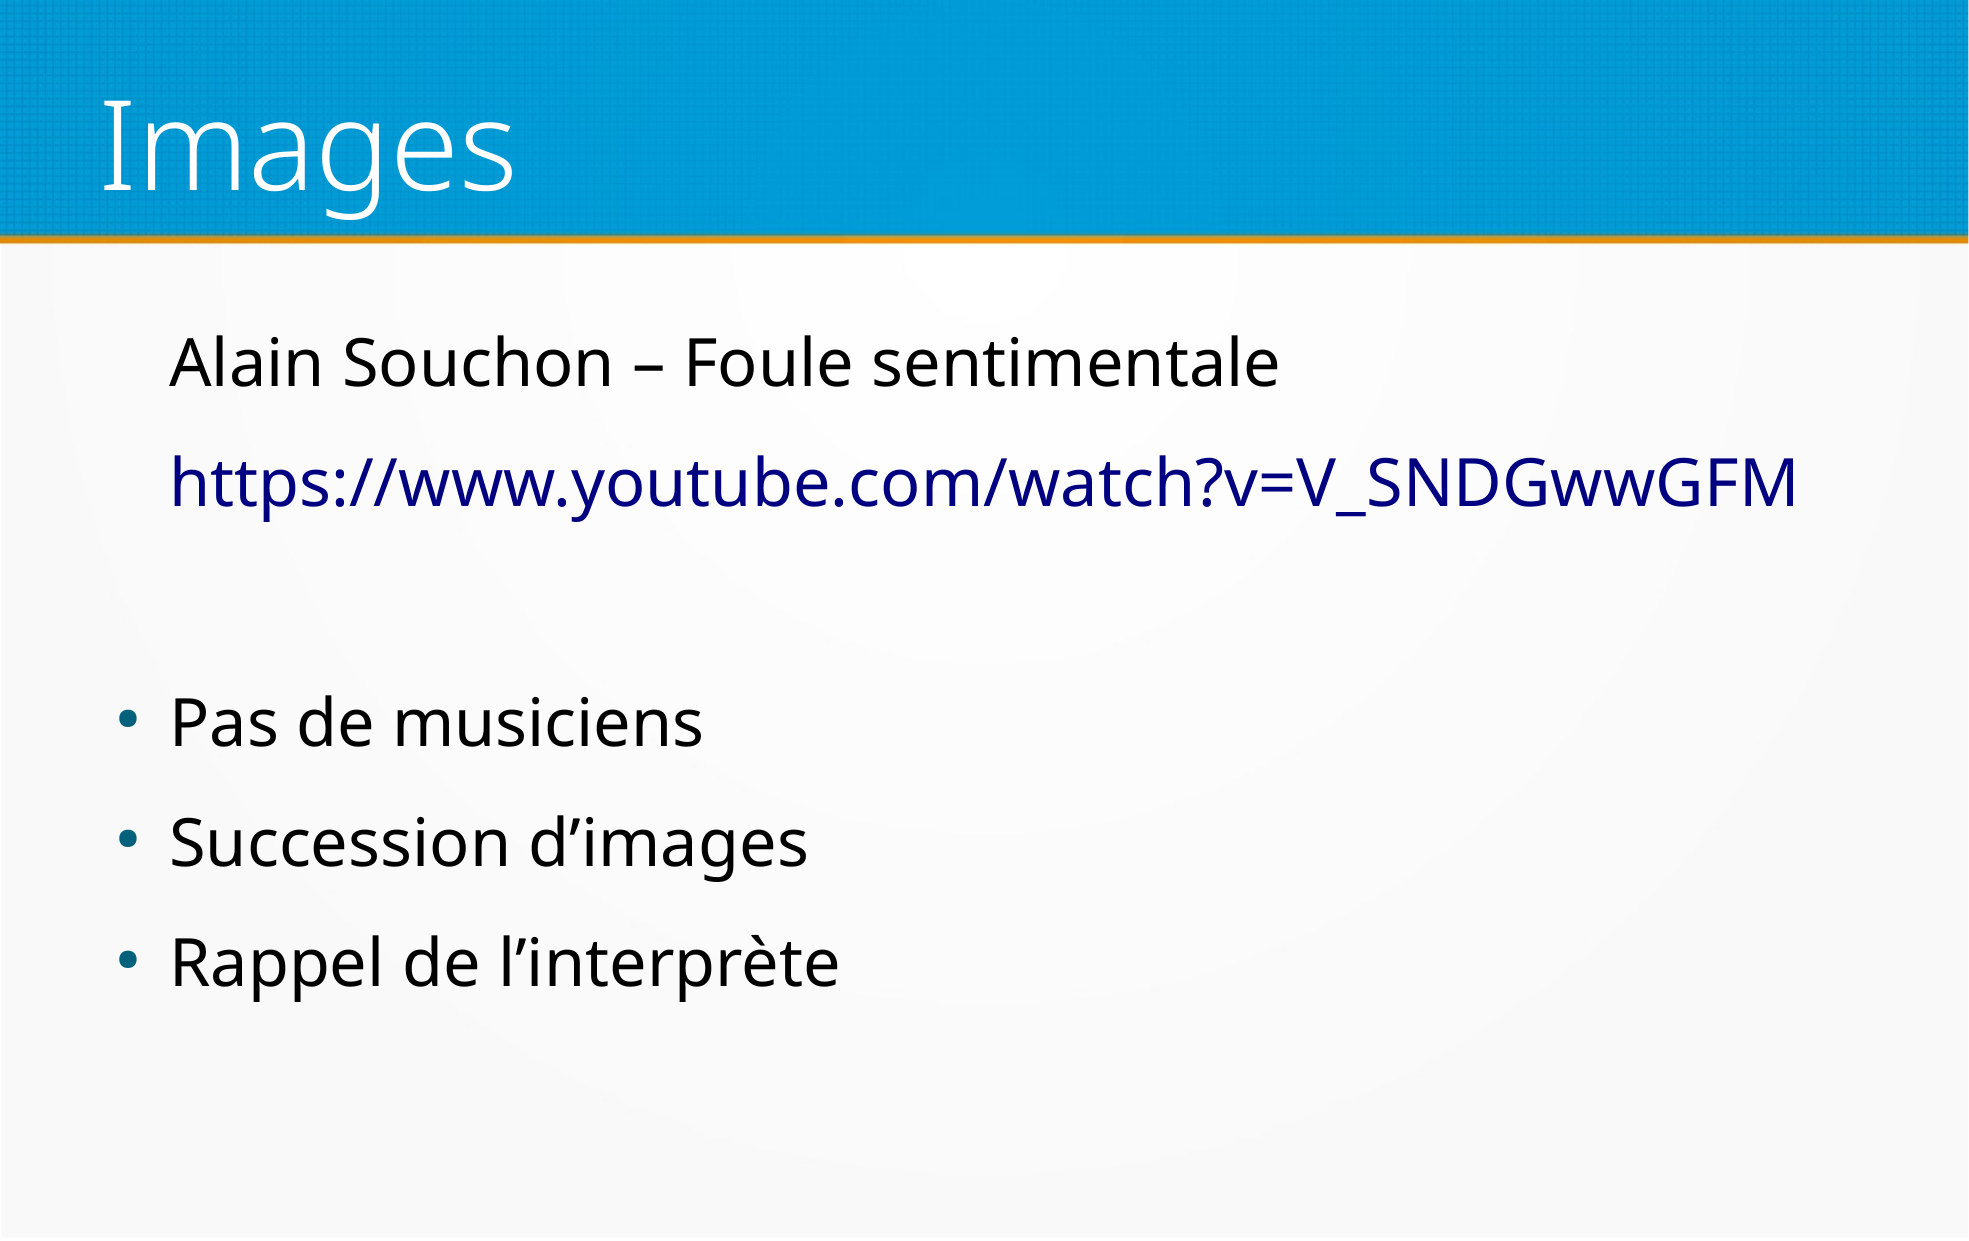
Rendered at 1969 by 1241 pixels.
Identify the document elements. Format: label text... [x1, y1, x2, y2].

picture [0, 233, 1969, 1241]
title Images [98, 19, 1870, 227]
list Alain Souchon – Foule sentimentale https://www.youtube.com/watch?v=V_SNDGwwGFM Pas de musiciens Succession d’images Rappel de l’interprète [98, 315, 1861, 1081]
